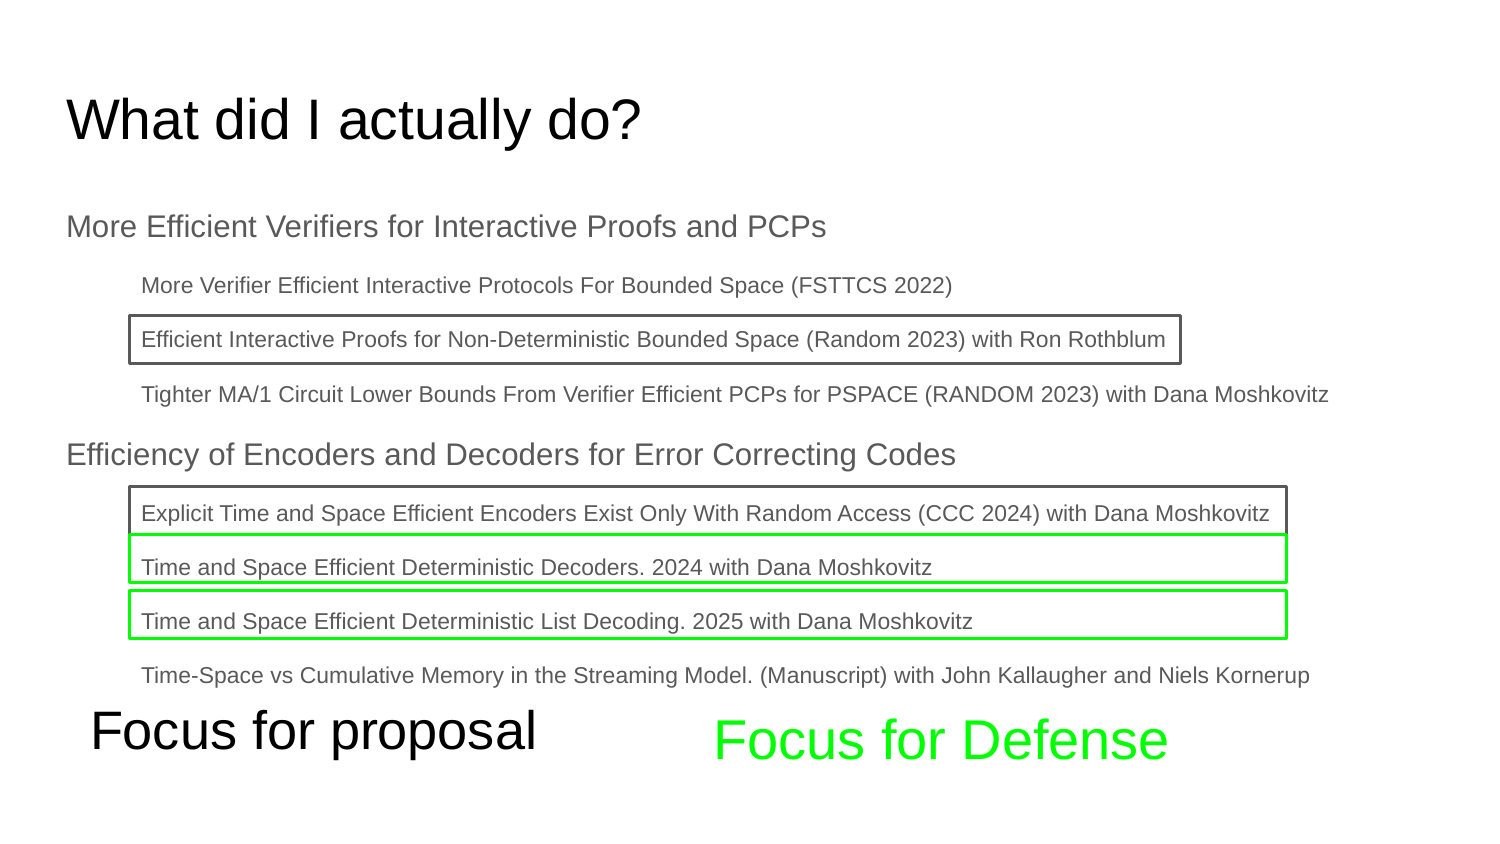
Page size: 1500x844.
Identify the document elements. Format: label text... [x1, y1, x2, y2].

title Focus for proposal [74, 685, 562, 780]
title What did I actually do? [51, 72, 1449, 167]
list More Efficient Verifiers for Interactive Proofs and PCPs More Verifier Efficient Interactive Protocols For Bounded Space (FSTTCS 2022) Efficient Interactive Proofs for Non-Deterministic Bounded Space (Random 2023) with Ron Rothblum Tighter MA/1 Circuit Lower Bounds From Verifier Efficient PCPs for PSPACE (RANDOM 2023) with Dana Moshkovitz Efficiency of Encoders and Decoders for Error Correcting Codes Explicit Time and Space Efficient Encoders Exist Only With Random Access (CCC 2024) with Dana Moshkovitz Time and Space Efficient Deterministic Decoders. 2024 with Dana Moshkovitz Time and Space Efficient Deterministic List Decoding. 2025 with Dana Moshkovitz Time-Space vs Cumulative Memory in the Streaming Model. (Manuscript) with John Kallaugher and Niels Kornerup [51, 189, 1381, 715]
title Focus for Defense [698, 693, 1186, 788]
